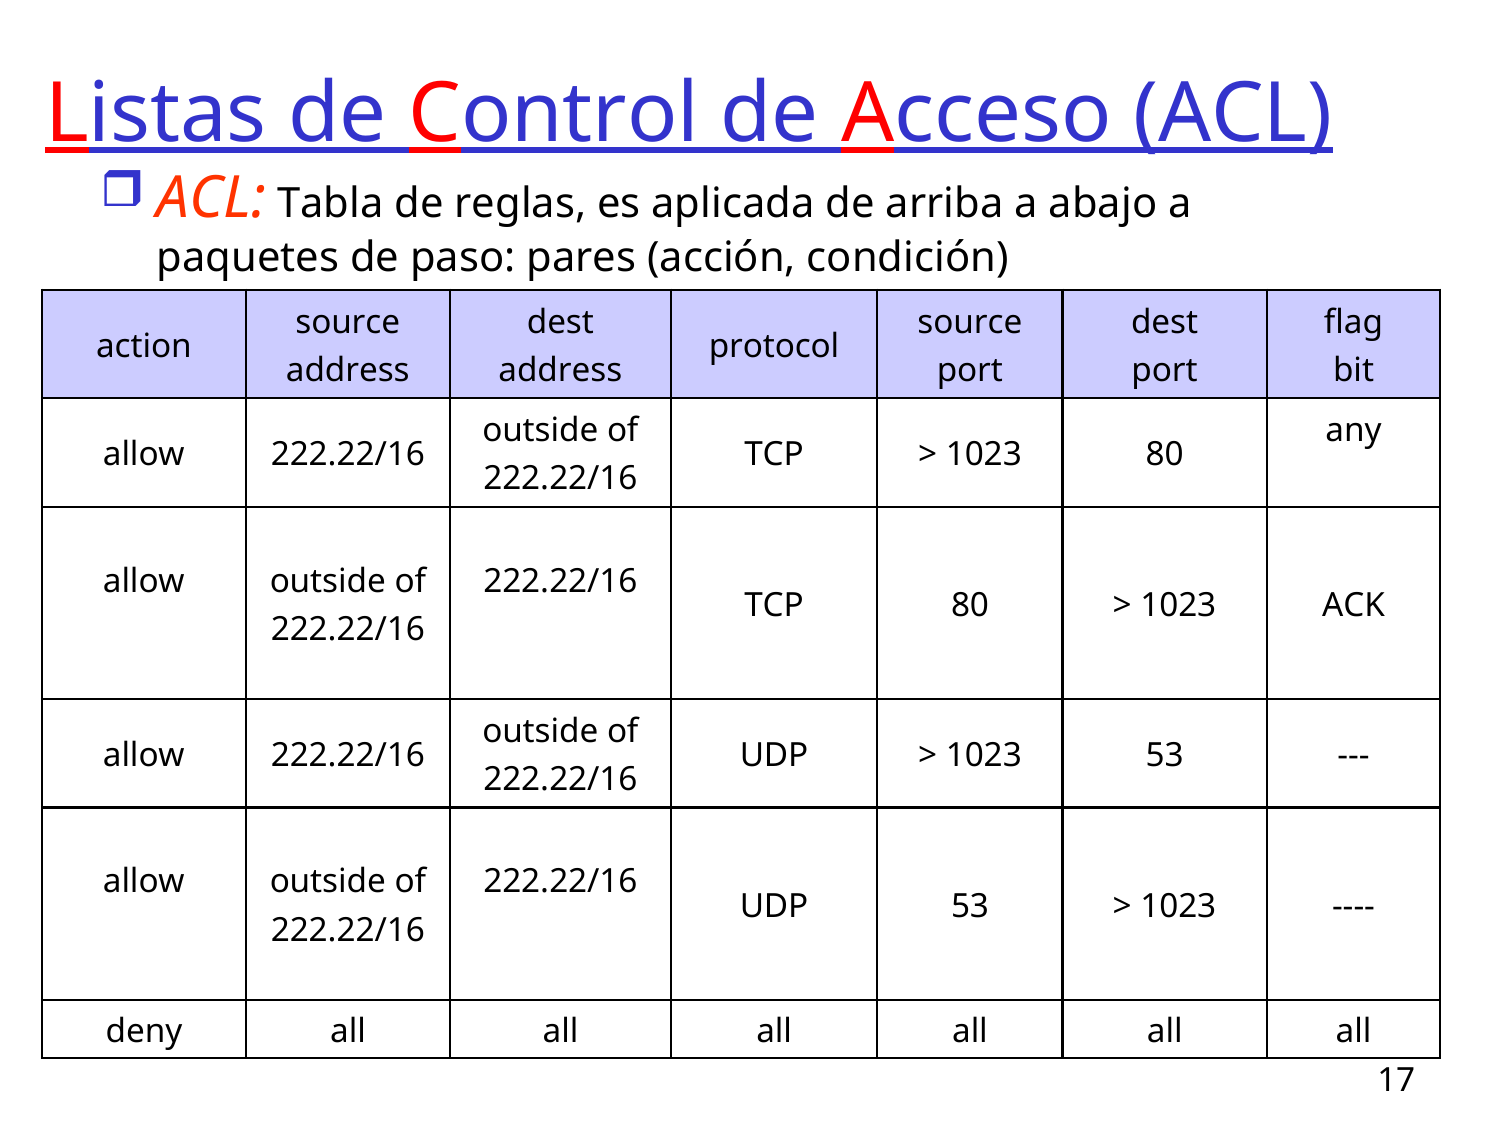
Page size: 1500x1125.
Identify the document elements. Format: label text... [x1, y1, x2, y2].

table_cell all [1064, 1001, 1266, 1057]
table_cell all [451, 1001, 670, 1057]
table_cell allow [43, 809, 245, 999]
table_cell > 1023 [878, 399, 1061, 506]
table_cell 222.22/16 [247, 700, 449, 806]
table_header flag bit [1268, 291, 1439, 397]
table_header protocol [672, 318, 876, 397]
table_cell > 1023 [1064, 508, 1266, 698]
table_cell TCP [672, 399, 876, 506]
table_cell > 1023 [1064, 809, 1266, 999]
table_cell 80 [878, 508, 1061, 698]
table_cell all [878, 1001, 1061, 1057]
table_cell --- [1268, 700, 1439, 806]
table_cell all [672, 1001, 876, 1057]
table_cell ---- [1268, 809, 1439, 999]
table_header source address [247, 318, 449, 397]
table_cell all [1268, 1001, 1439, 1057]
table_header source port [878, 318, 1061, 397]
table_cell allow [43, 700, 245, 806]
table_cell 222.22/16 [451, 809, 670, 999]
table_cell deny [43, 1001, 245, 1057]
table_cell 53 [1064, 700, 1266, 806]
table_cell UDP [672, 809, 876, 999]
table_cell 222.22/16 [247, 399, 449, 506]
table_cell outside of 222.22/16 [451, 399, 670, 506]
table_header dest address [451, 318, 670, 397]
table_cell TCP [672, 508, 876, 698]
table_header dest port [1064, 318, 1266, 397]
table_cell 222.22/16 [451, 508, 670, 698]
table_cell outside of 222.22/16 [247, 508, 449, 698]
table_cell all [247, 1001, 449, 1057]
text_box ACL: Tabla de reglas, es aplicada de arriba a abajo a paquetes de paso: pares (acción, condición) [85, 151, 1361, 318]
table_cell outside of 222.22/16 [247, 809, 449, 999]
table_cell allow [43, 508, 245, 698]
table_cell > 1023 [878, 700, 1061, 806]
table_cell outside of 222.22/16 [451, 700, 670, 806]
table_cell any [1268, 399, 1439, 506]
table_cell ACK [1268, 508, 1439, 698]
table_cell 80 [1064, 399, 1266, 506]
table_header action [43, 291, 245, 397]
table_cell allow [43, 399, 245, 506]
table_cell 53 [878, 809, 1061, 999]
title Listas de Control de Acceso (ACL) [30, 0, 1484, 216]
table_cell UDP [672, 700, 876, 806]
